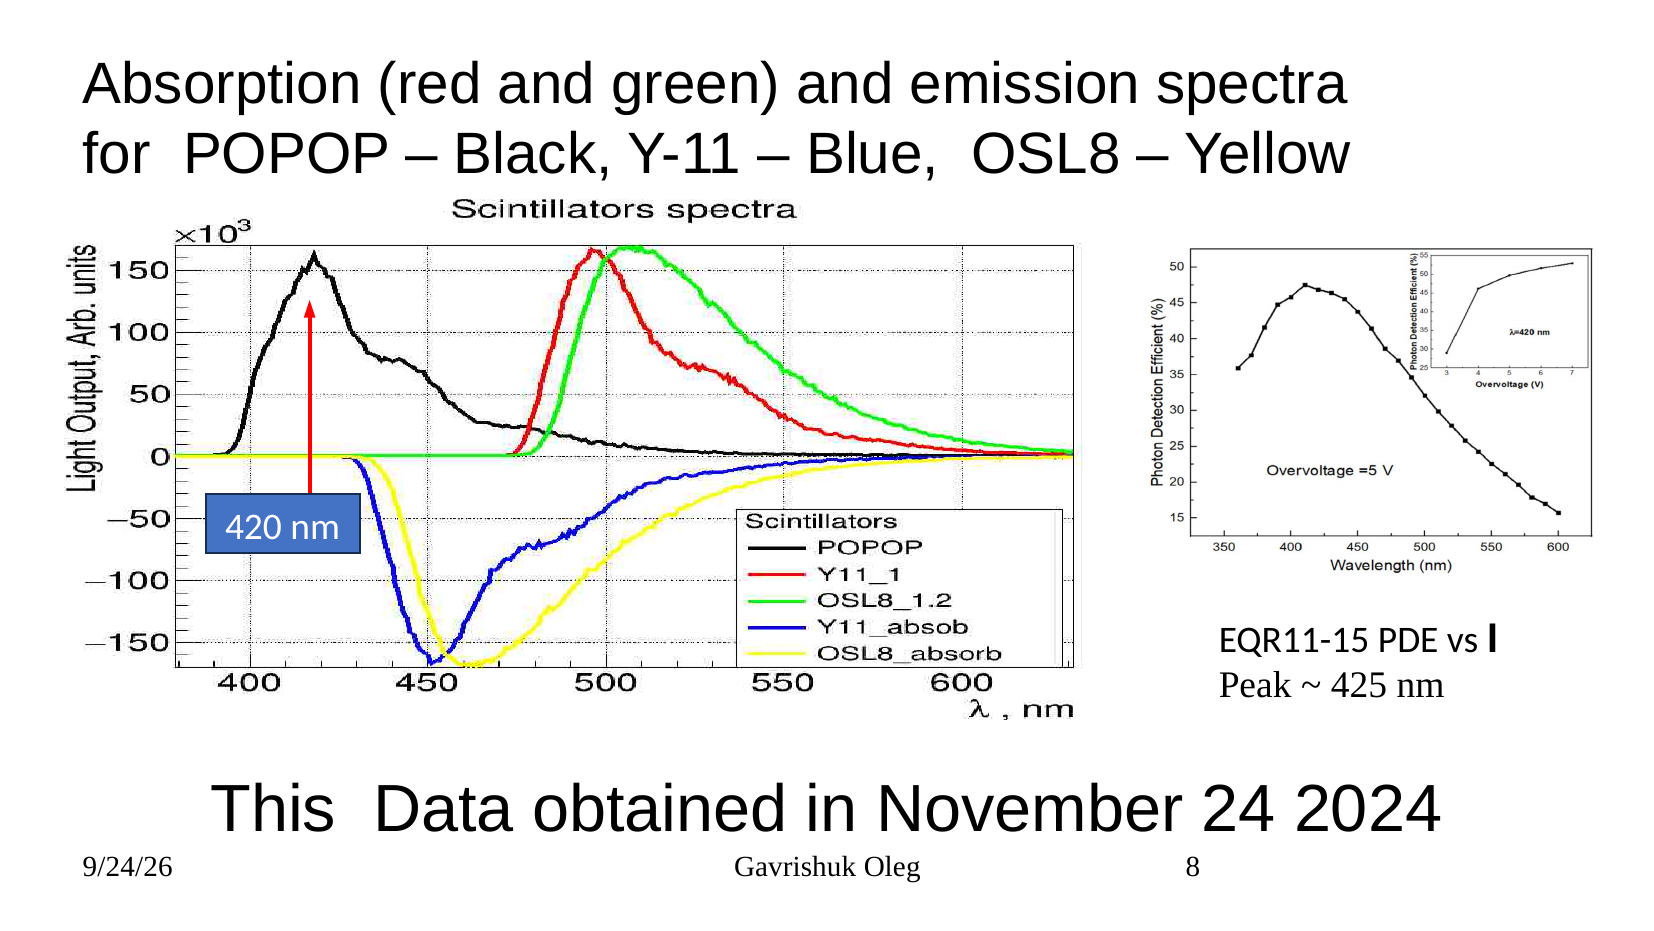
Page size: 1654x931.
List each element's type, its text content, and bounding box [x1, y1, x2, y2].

text_box 11/25/2024 [82, 847, 468, 912]
title Absorption (red and green) and emission spectra for POPOP – Black, Y-11 – Blue, OSL8 – Yellow [82, 37, 1571, 193]
picture [64, 192, 1611, 721]
text_box EQR11-15 PDE vs l Peak ~ 425 nm [1203, 607, 1589, 714]
text_box Gavrishuk Oleg [565, 847, 1090, 912]
text_box [1185, 847, 1571, 912]
subtitle This Data obtained in November 24 2024 [82, 772, 1571, 848]
text_box 420 nm [206, 494, 360, 553]
